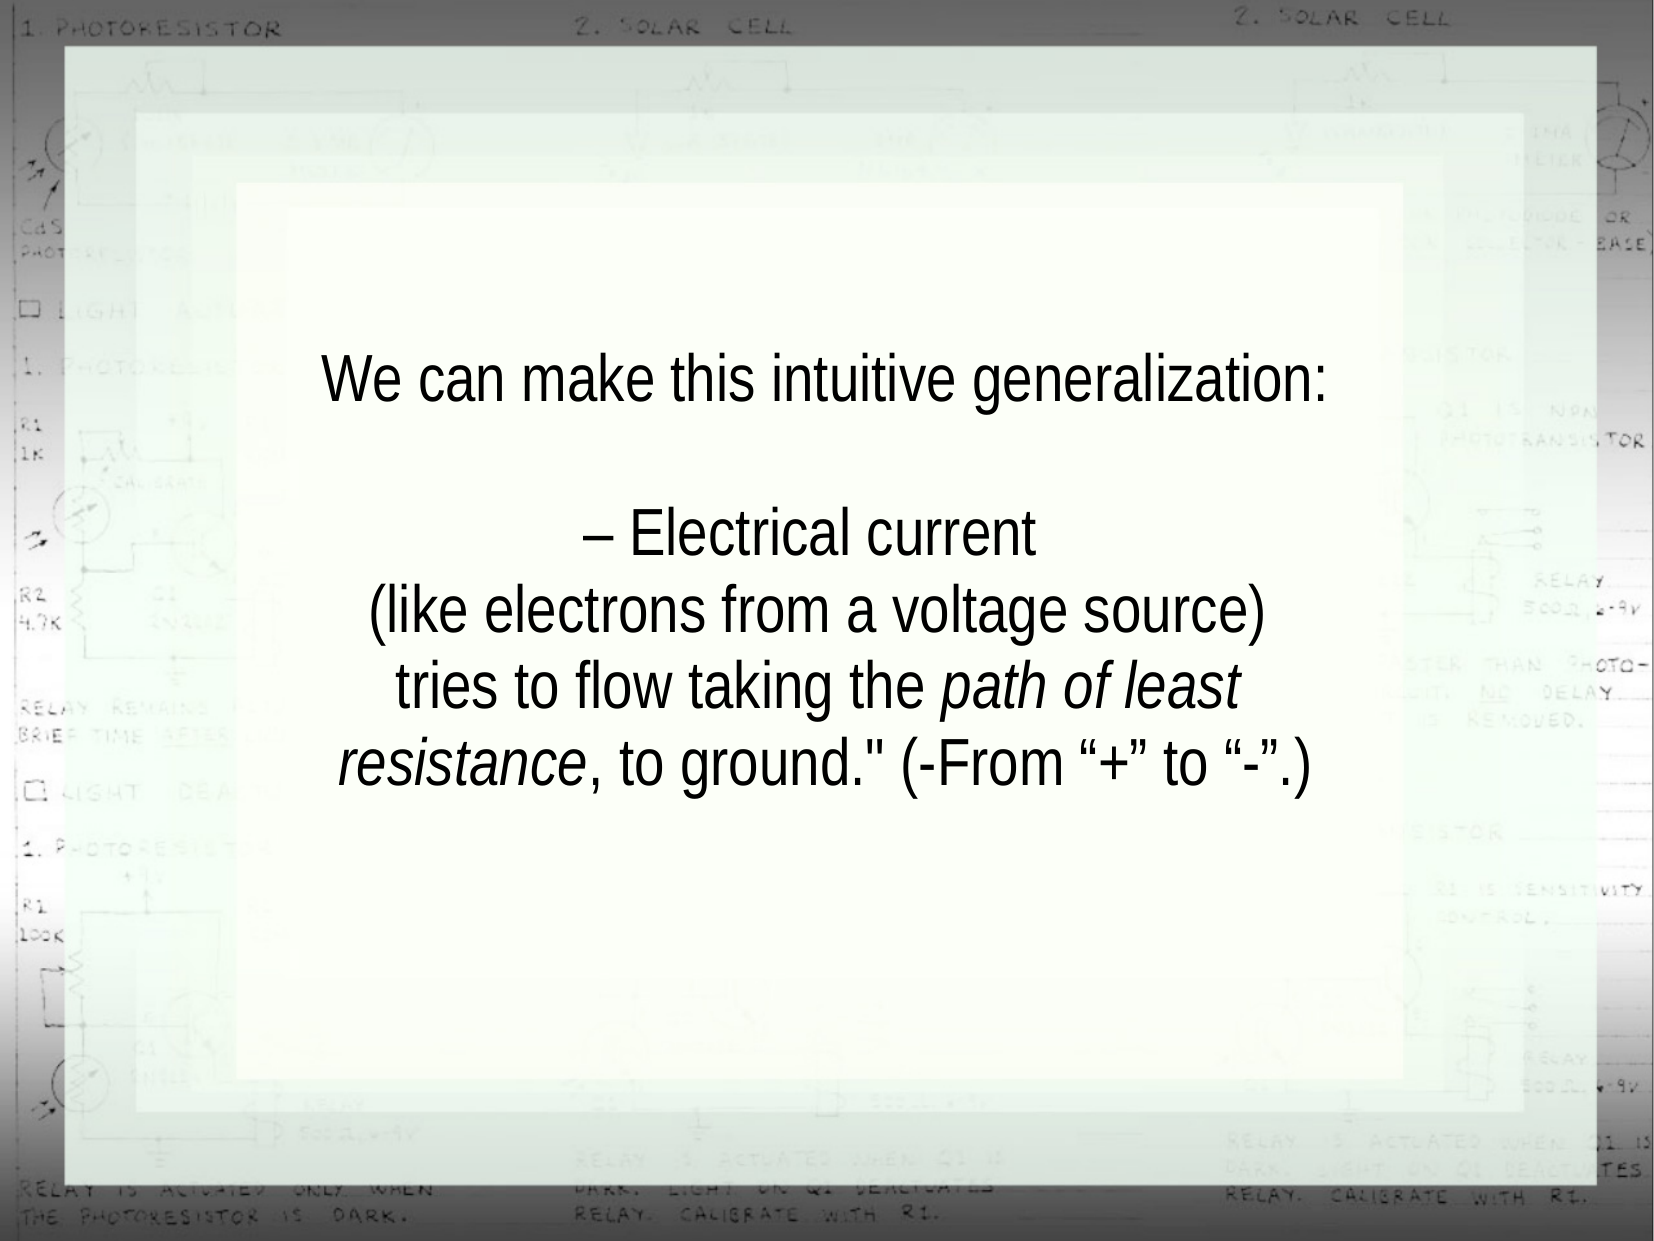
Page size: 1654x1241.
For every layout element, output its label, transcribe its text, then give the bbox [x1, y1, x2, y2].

picture [0, 0, 1654, 1241]
title We can make this intuitive generalization: – Electrical current (like electrons from a voltage source) tries to flow taking the path of least resistance, to ground." (-From “+” to “-”.) [169, 274, 1483, 865]
